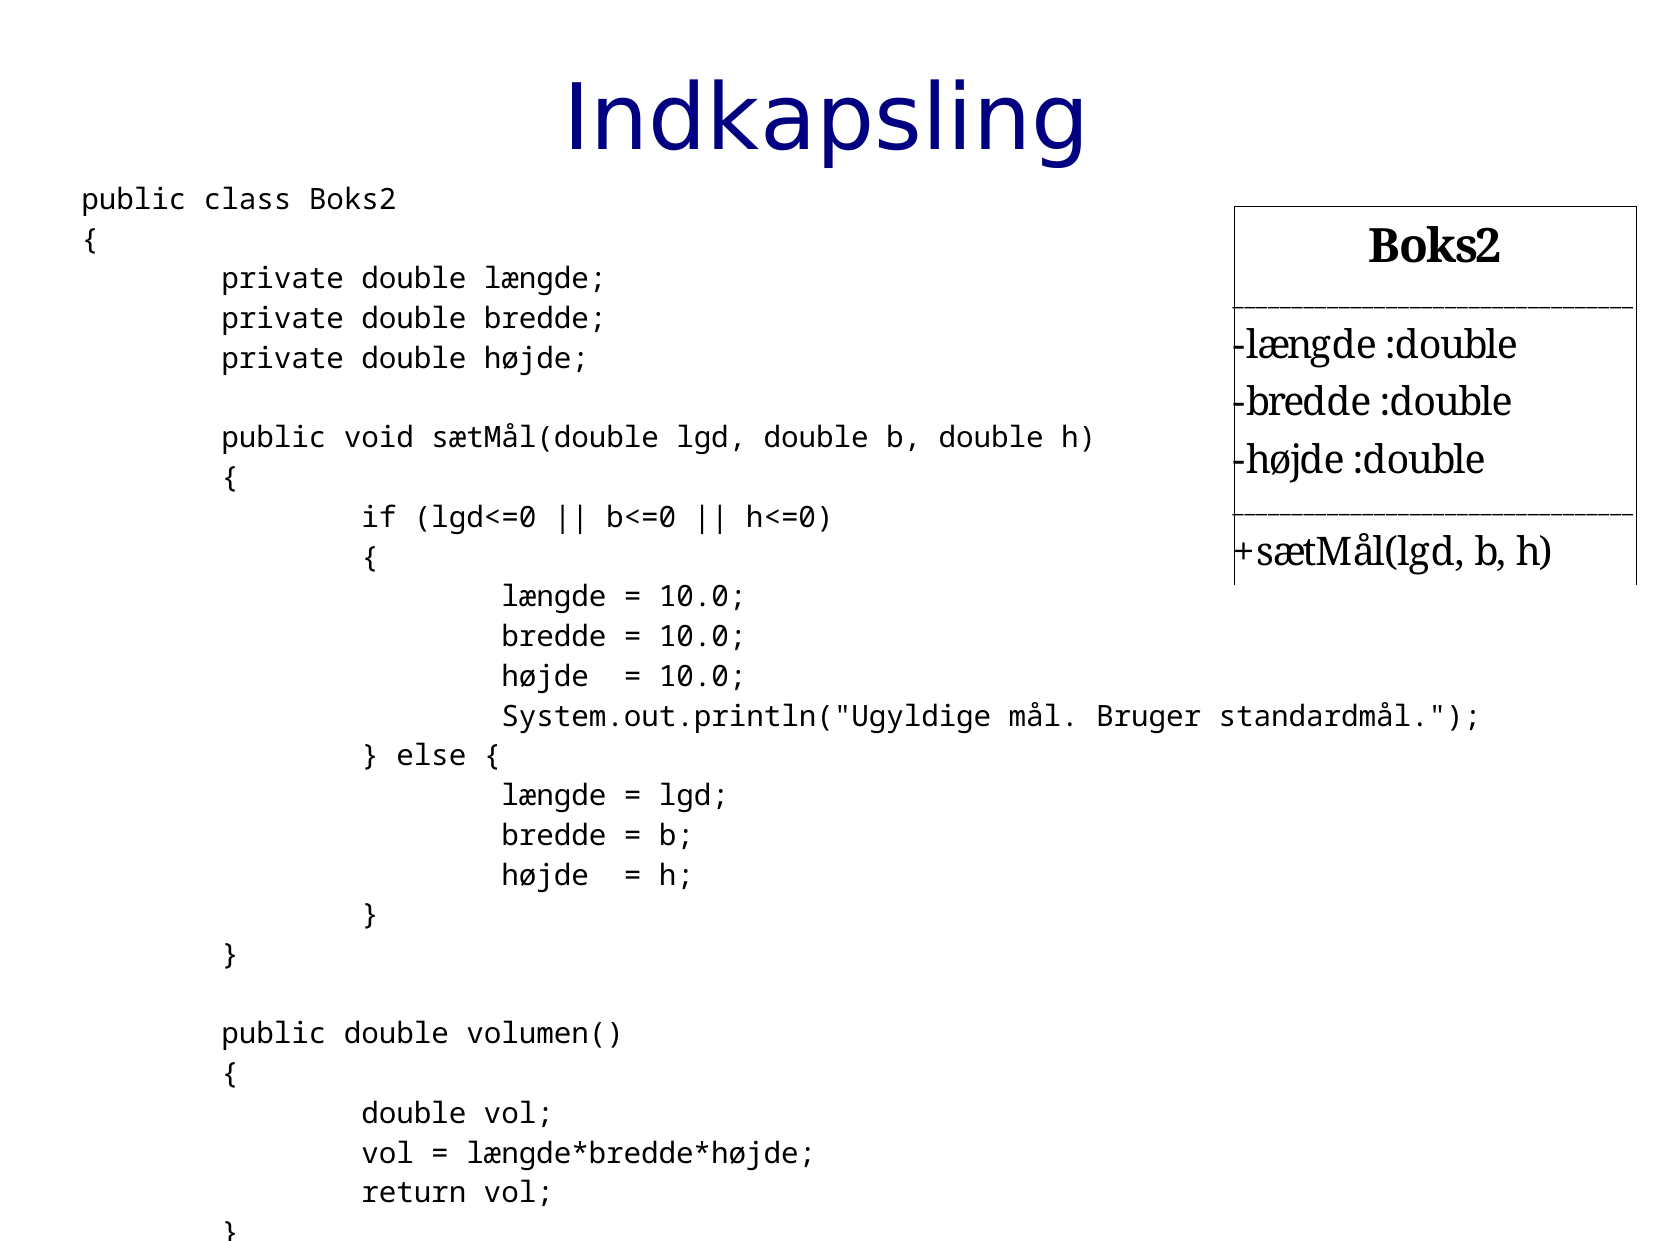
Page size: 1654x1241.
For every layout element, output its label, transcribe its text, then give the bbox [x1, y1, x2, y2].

chart [1210, 178, 1654, 585]
text_box public class Boks2 { private double længde; private double bredde; private double højde; public void sætMål(double lgd, double b, double h) { if (lgd<=0 || b<=0 || h<=0) { længde = 10.0; bredde = 10.0; højde = 10.0; System.out.println("Ugyldige mål. Bruger standardmål."); } else { længde = lgd; bredde = b; højde = h; } } public double volumen() { double vol; vol = længde*bredde*højde; return vol; } } [75, 172, 1488, 1116]
title Indkapsling [105, 14, 1549, 178]
